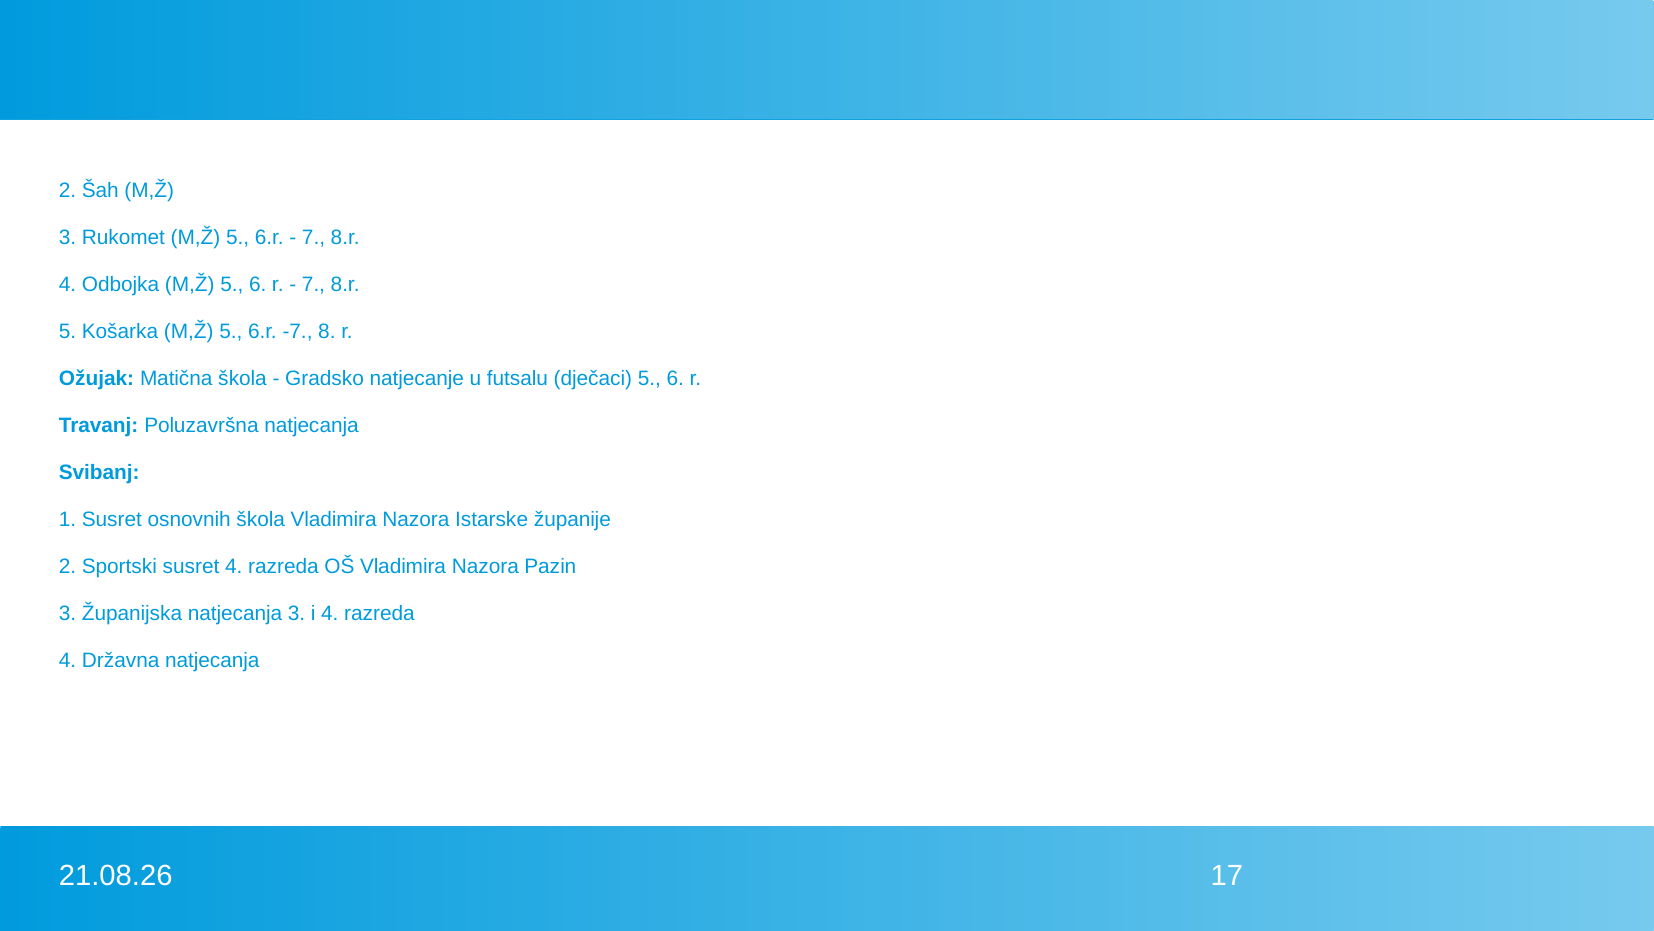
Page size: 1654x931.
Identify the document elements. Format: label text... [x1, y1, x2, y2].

text_box [59, 856, 443, 916]
text_box [1210, 856, 1595, 916]
list 2. Šah (M,Ž) 3. Rukomet (M,Ž) 5., 6.r. - 7., 8.r. 4. Odbojka (M,Ž) 5., 6. r. - 7., 8.r. 5. Košarka (M,Ž) 5., 6.r. -7., 8. r. Ožujak: Matična škola - Gradsko natjecanje u futsalu (dječaci) 5., 6. r. Travanj: Poluzavršna natjecanja Svibanj: 1. Susret osnovnih škola Vladimira Nazora Istarske županije 2. Sportski susret 4. razreda OŠ Vladimira Nazora Pazin 3. Županijska natjecanja 3. i 4. razreda 4. Državna natjecanja [59, 177, 1595, 768]
